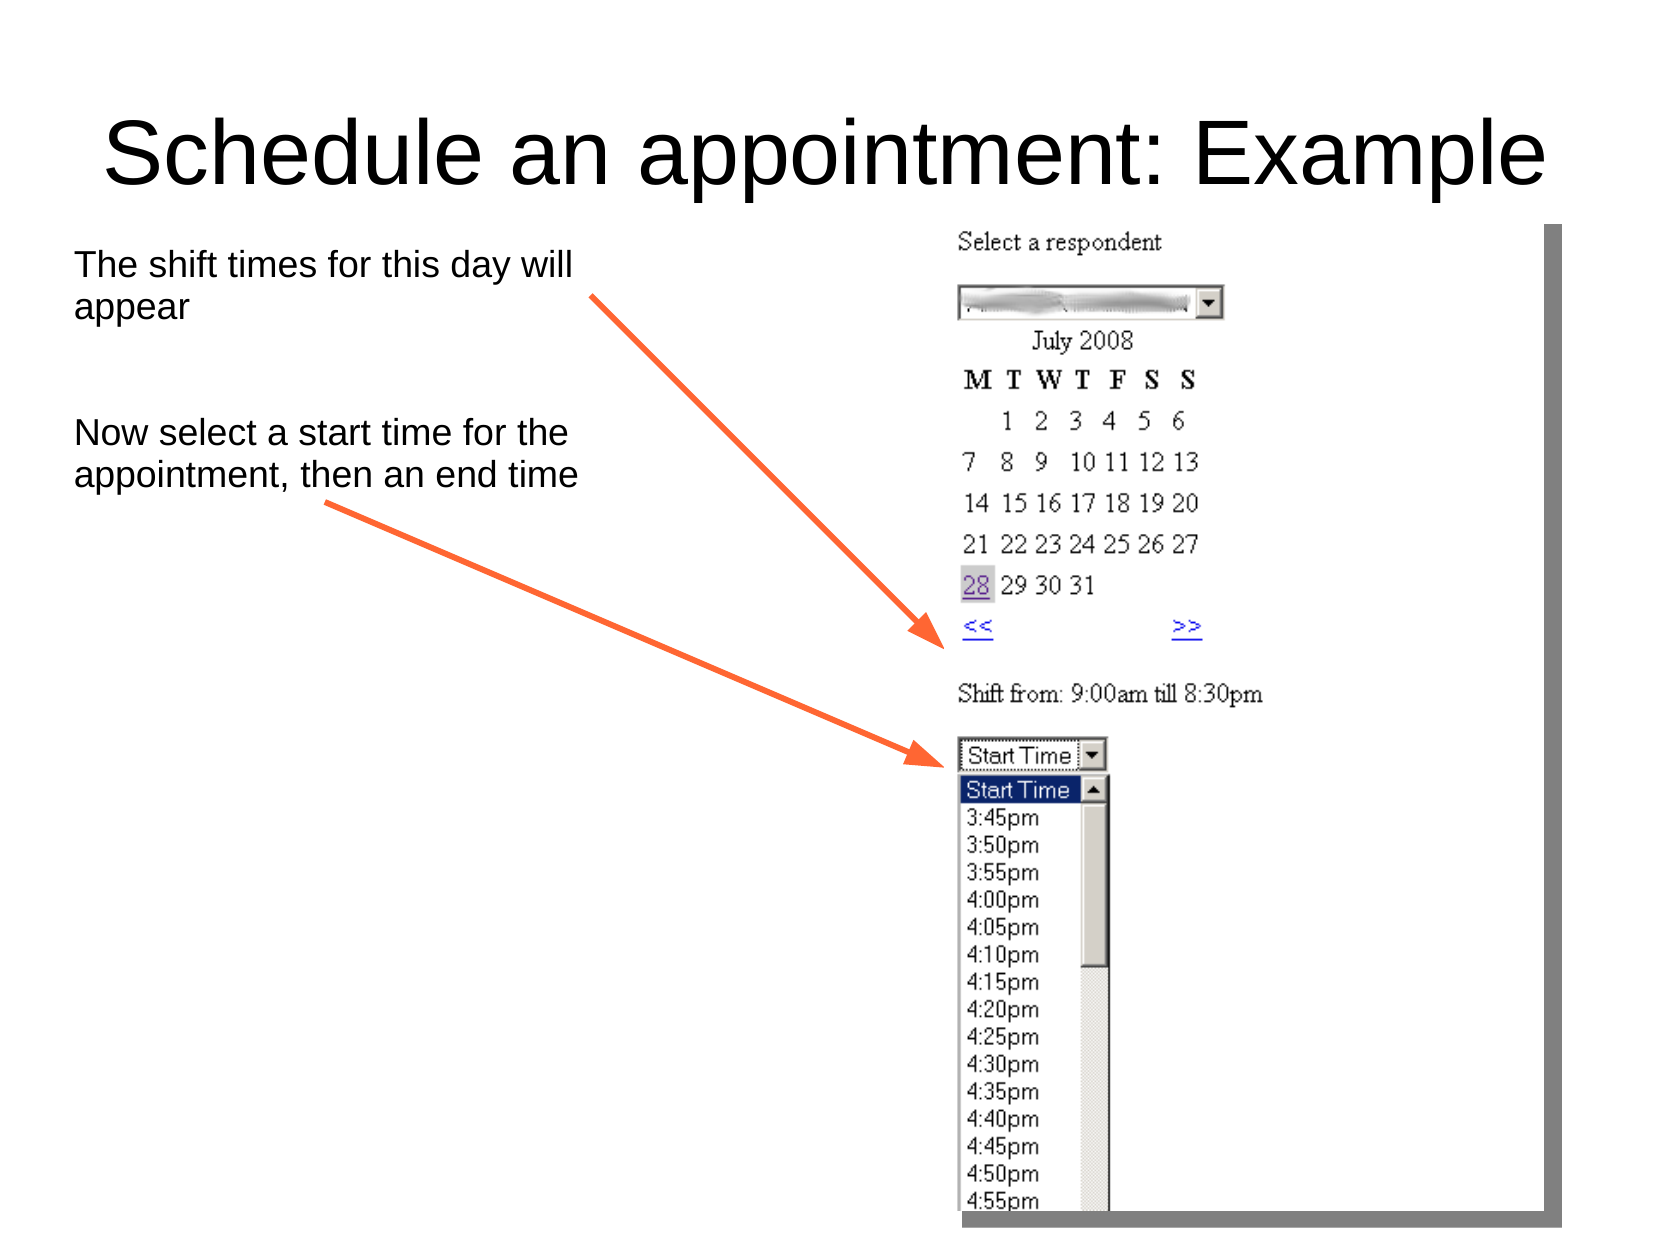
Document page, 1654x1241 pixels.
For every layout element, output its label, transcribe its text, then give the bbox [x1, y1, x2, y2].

picture [944, 206, 1544, 1211]
text_box The shift times for this day will appear Now select a start time for the appointment, then an end time [59, 236, 680, 532]
title Schedule an appointment: Example [82, 56, 1571, 250]
